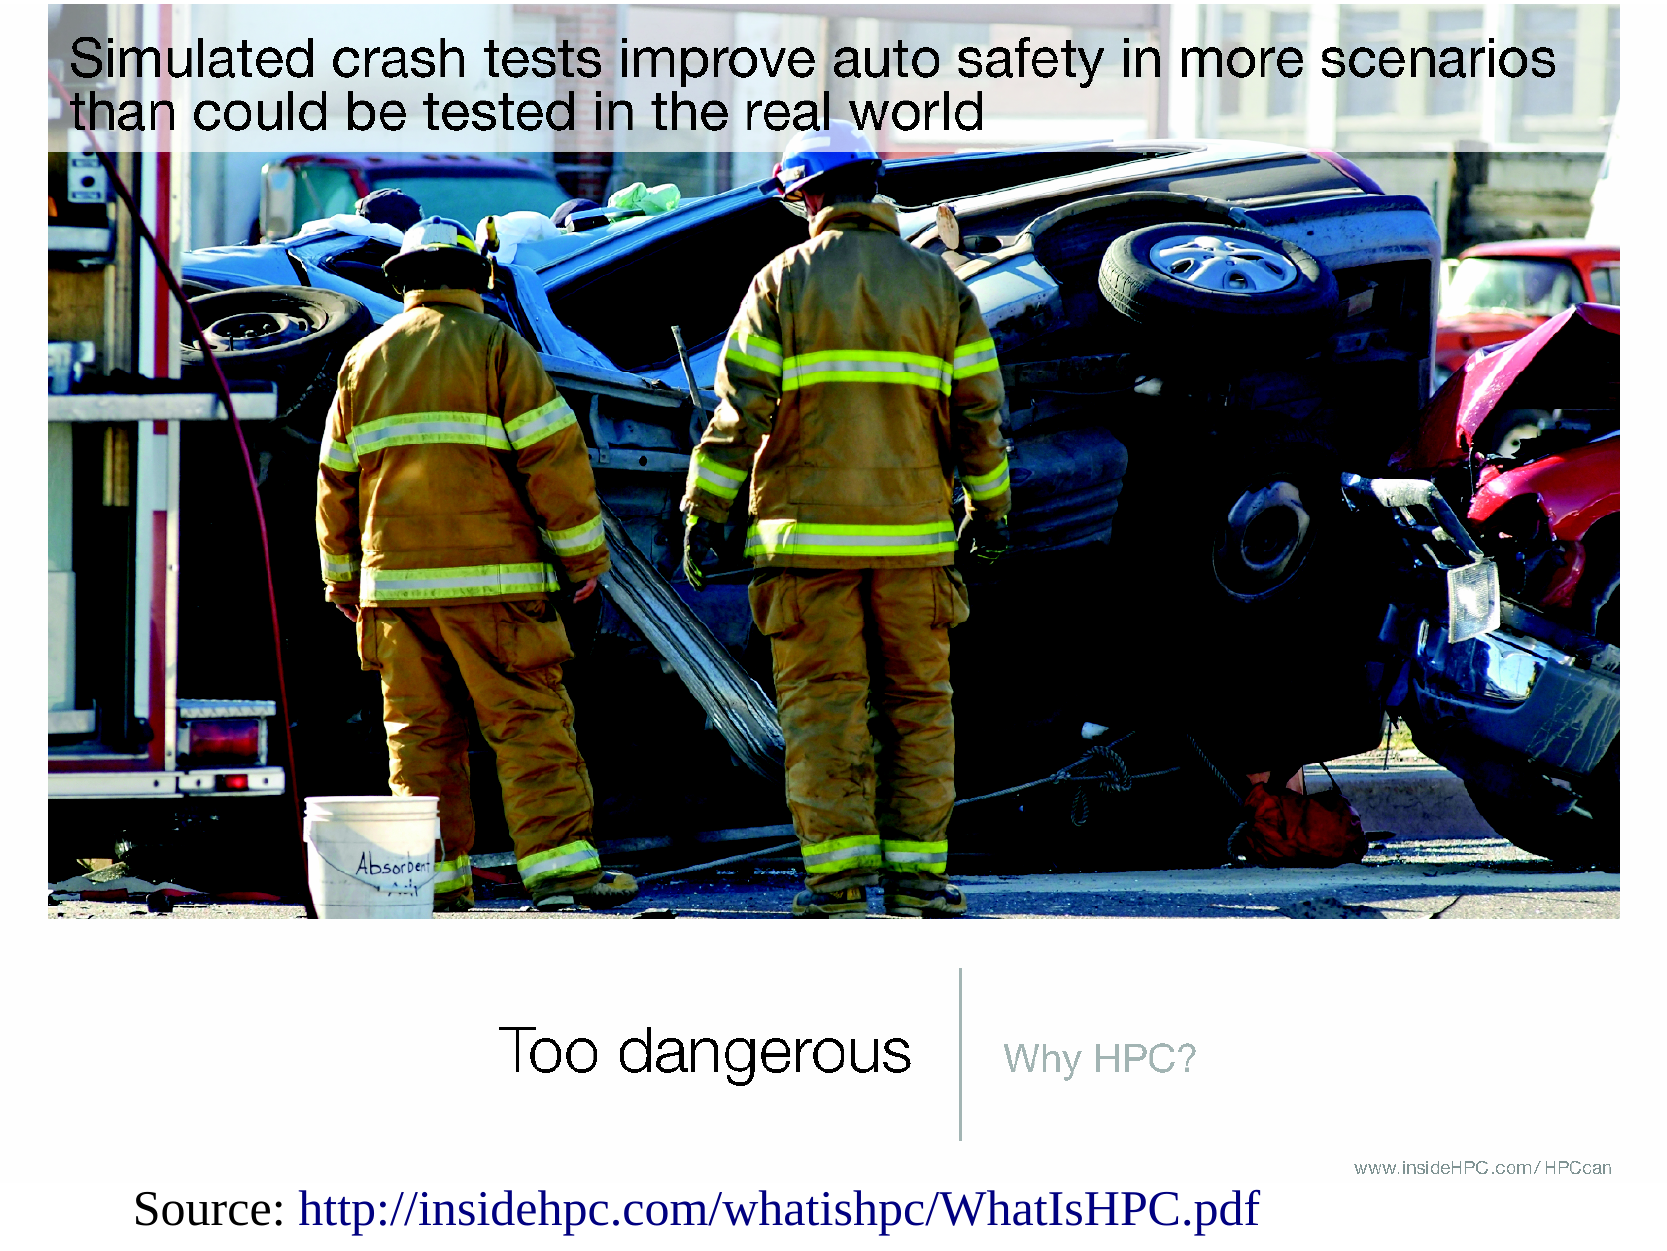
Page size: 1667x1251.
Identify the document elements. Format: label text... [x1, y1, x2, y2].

picture [0, 4, 1667, 1183]
text_box Source: http://insidehpc.com/whatishpc/WhatIsHPC.pdf [118, 1183, 1595, 1244]
